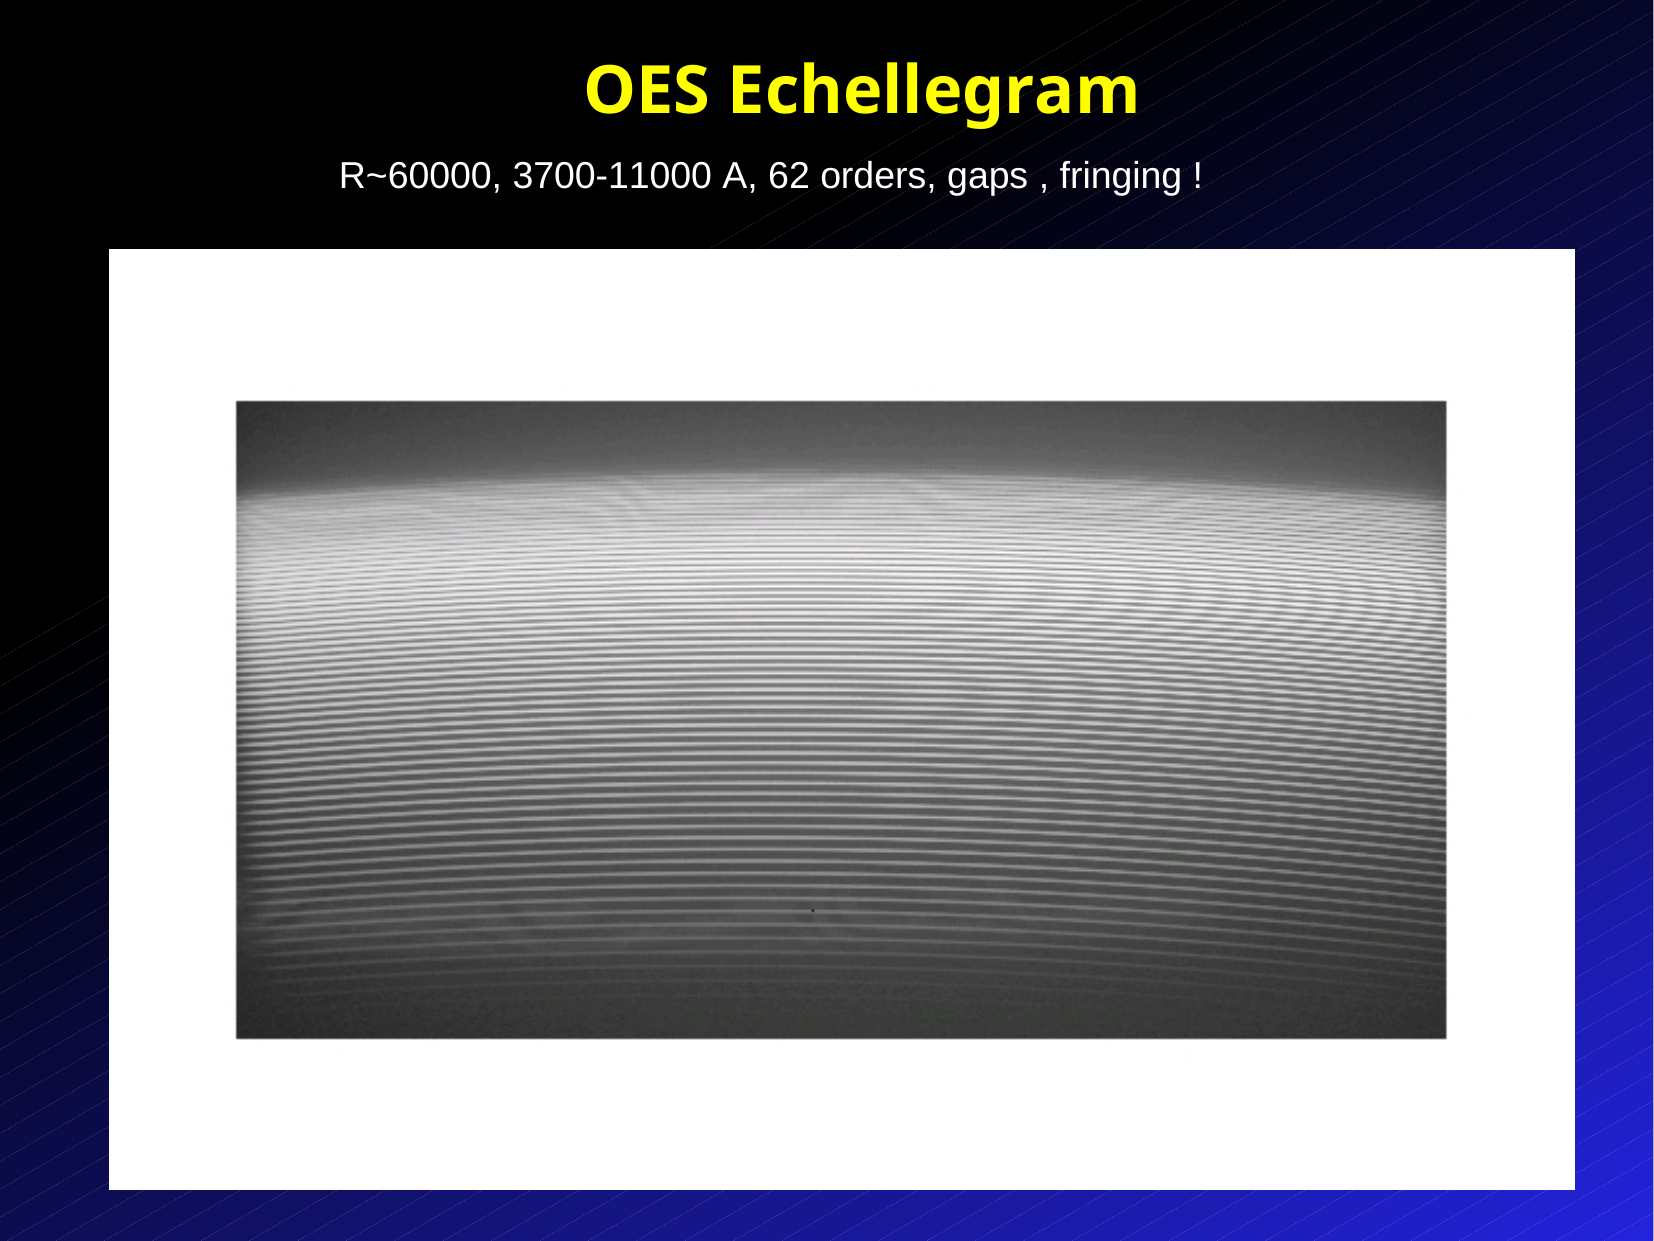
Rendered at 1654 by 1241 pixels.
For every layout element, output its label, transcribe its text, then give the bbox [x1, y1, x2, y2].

text_box R~60000, 3700-11000 A, 62 orders, gaps , fringing ! [324, 147, 1328, 206]
picture [109, 249, 1575, 1190]
title OES Echellegram [118, 27, 1607, 148]
